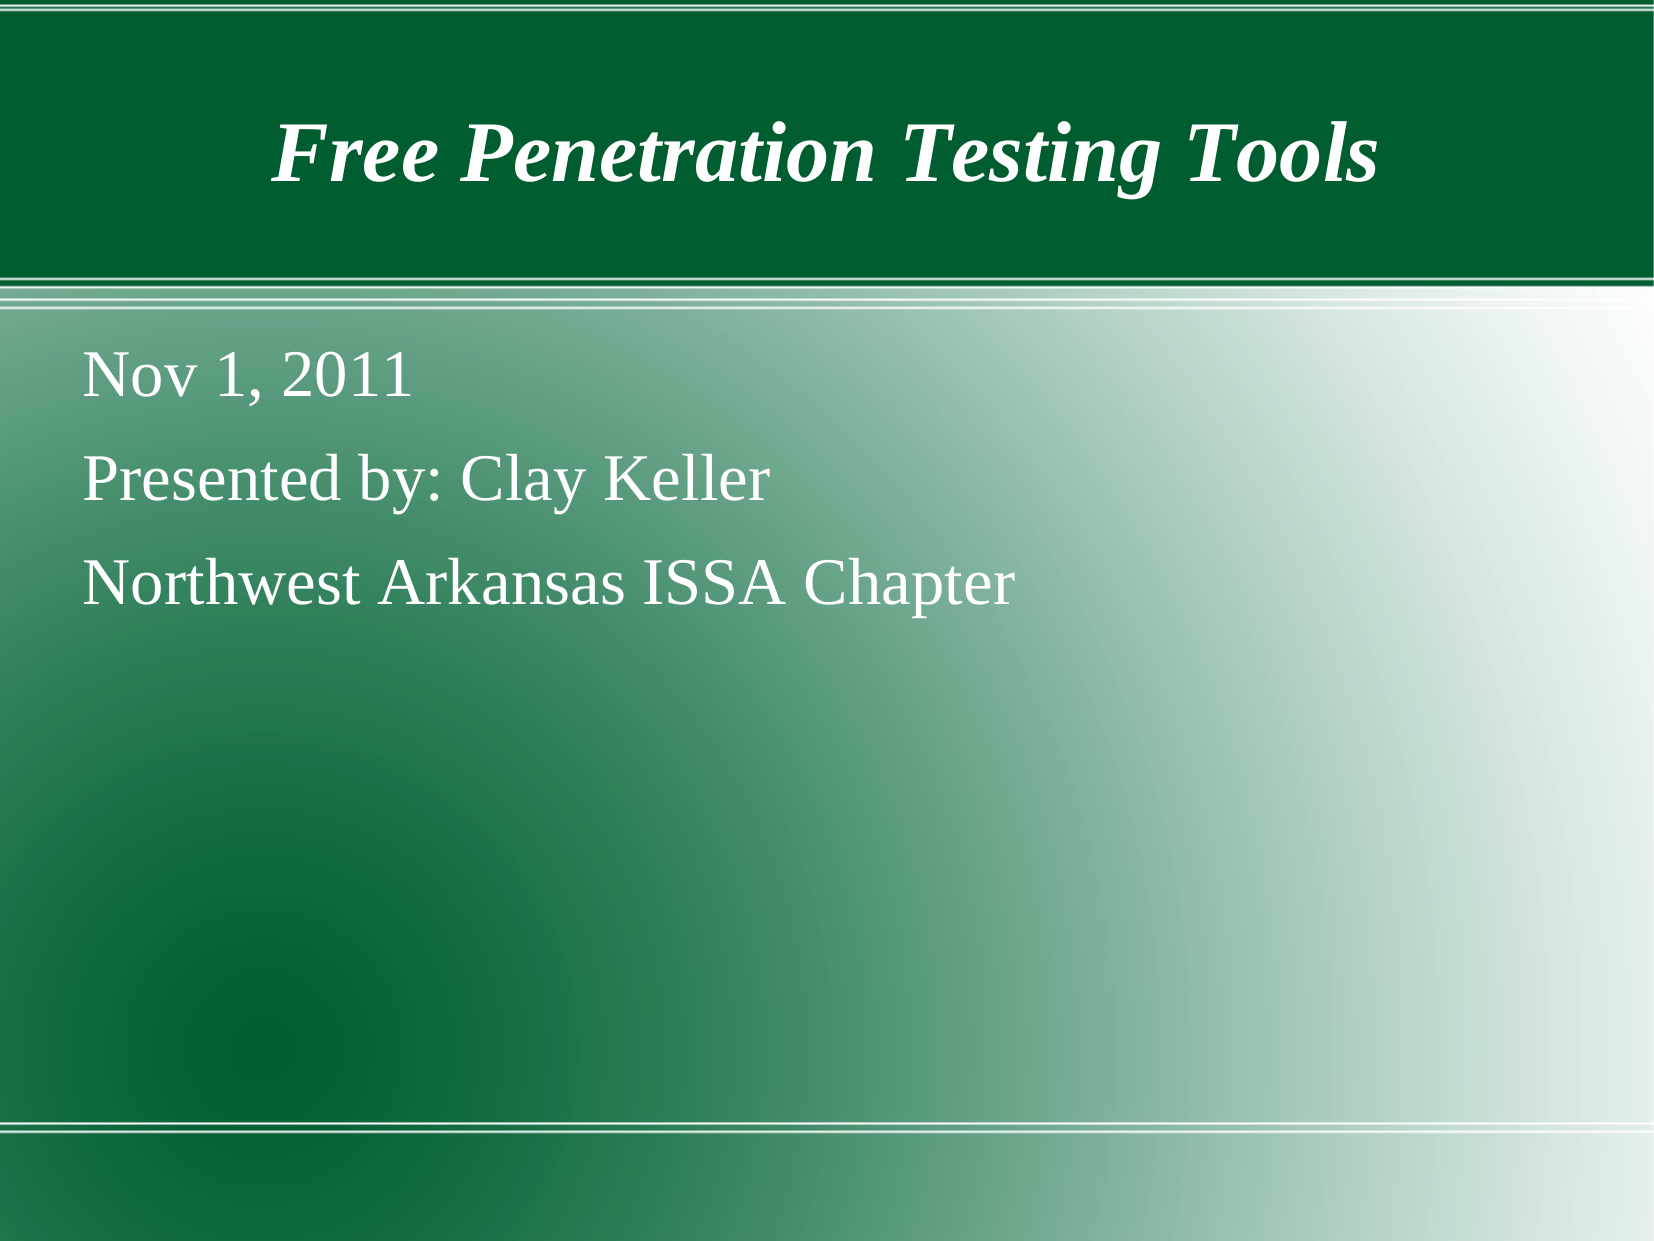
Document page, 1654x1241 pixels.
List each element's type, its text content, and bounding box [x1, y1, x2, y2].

picture [0, 0, 1654, 1241]
list Nov 1, 2011 Presented by: Clay Keller Northwest Arkansas ISSA Chapter [82, 337, 1571, 1156]
title Free Penetration Testing Tools [82, 49, 1571, 257]
